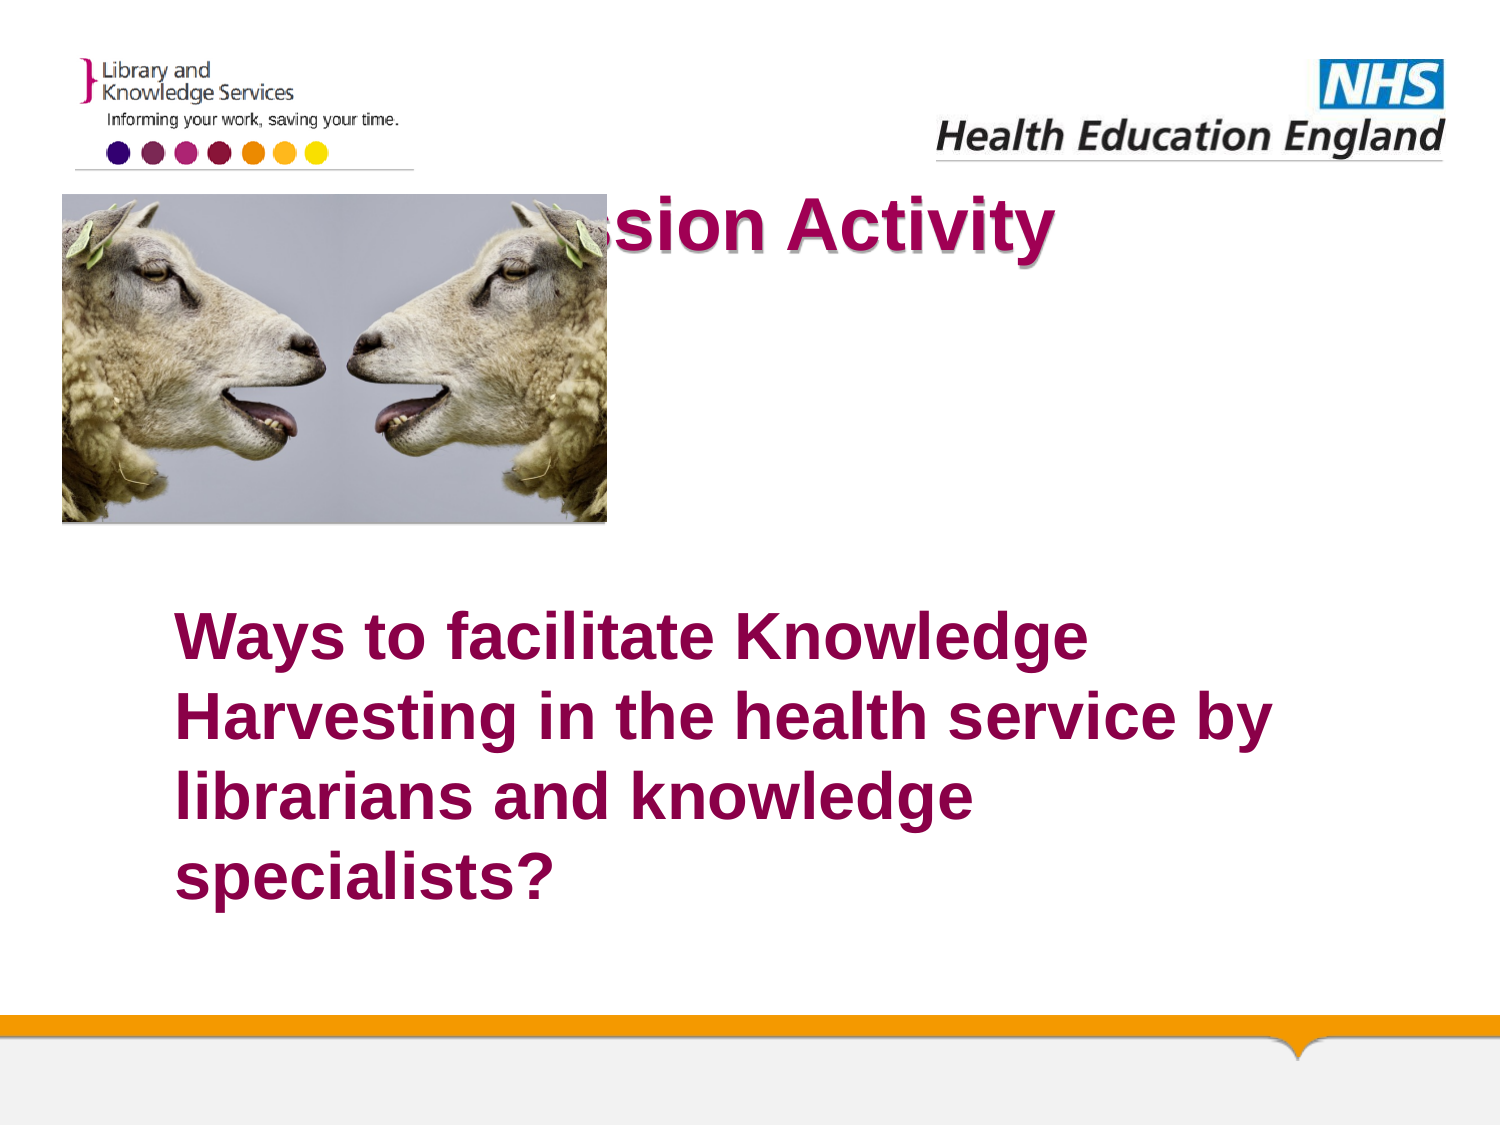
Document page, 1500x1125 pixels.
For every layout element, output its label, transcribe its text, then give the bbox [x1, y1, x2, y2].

picture [75, 54, 416, 169]
title Discussion Activity [657, 246, 1463, 358]
text_box Ways to facilitate Knowledge Harvesting in the health service by librarians and knowledge specialists? [160, 585, 1354, 924]
picture [62, 194, 607, 522]
